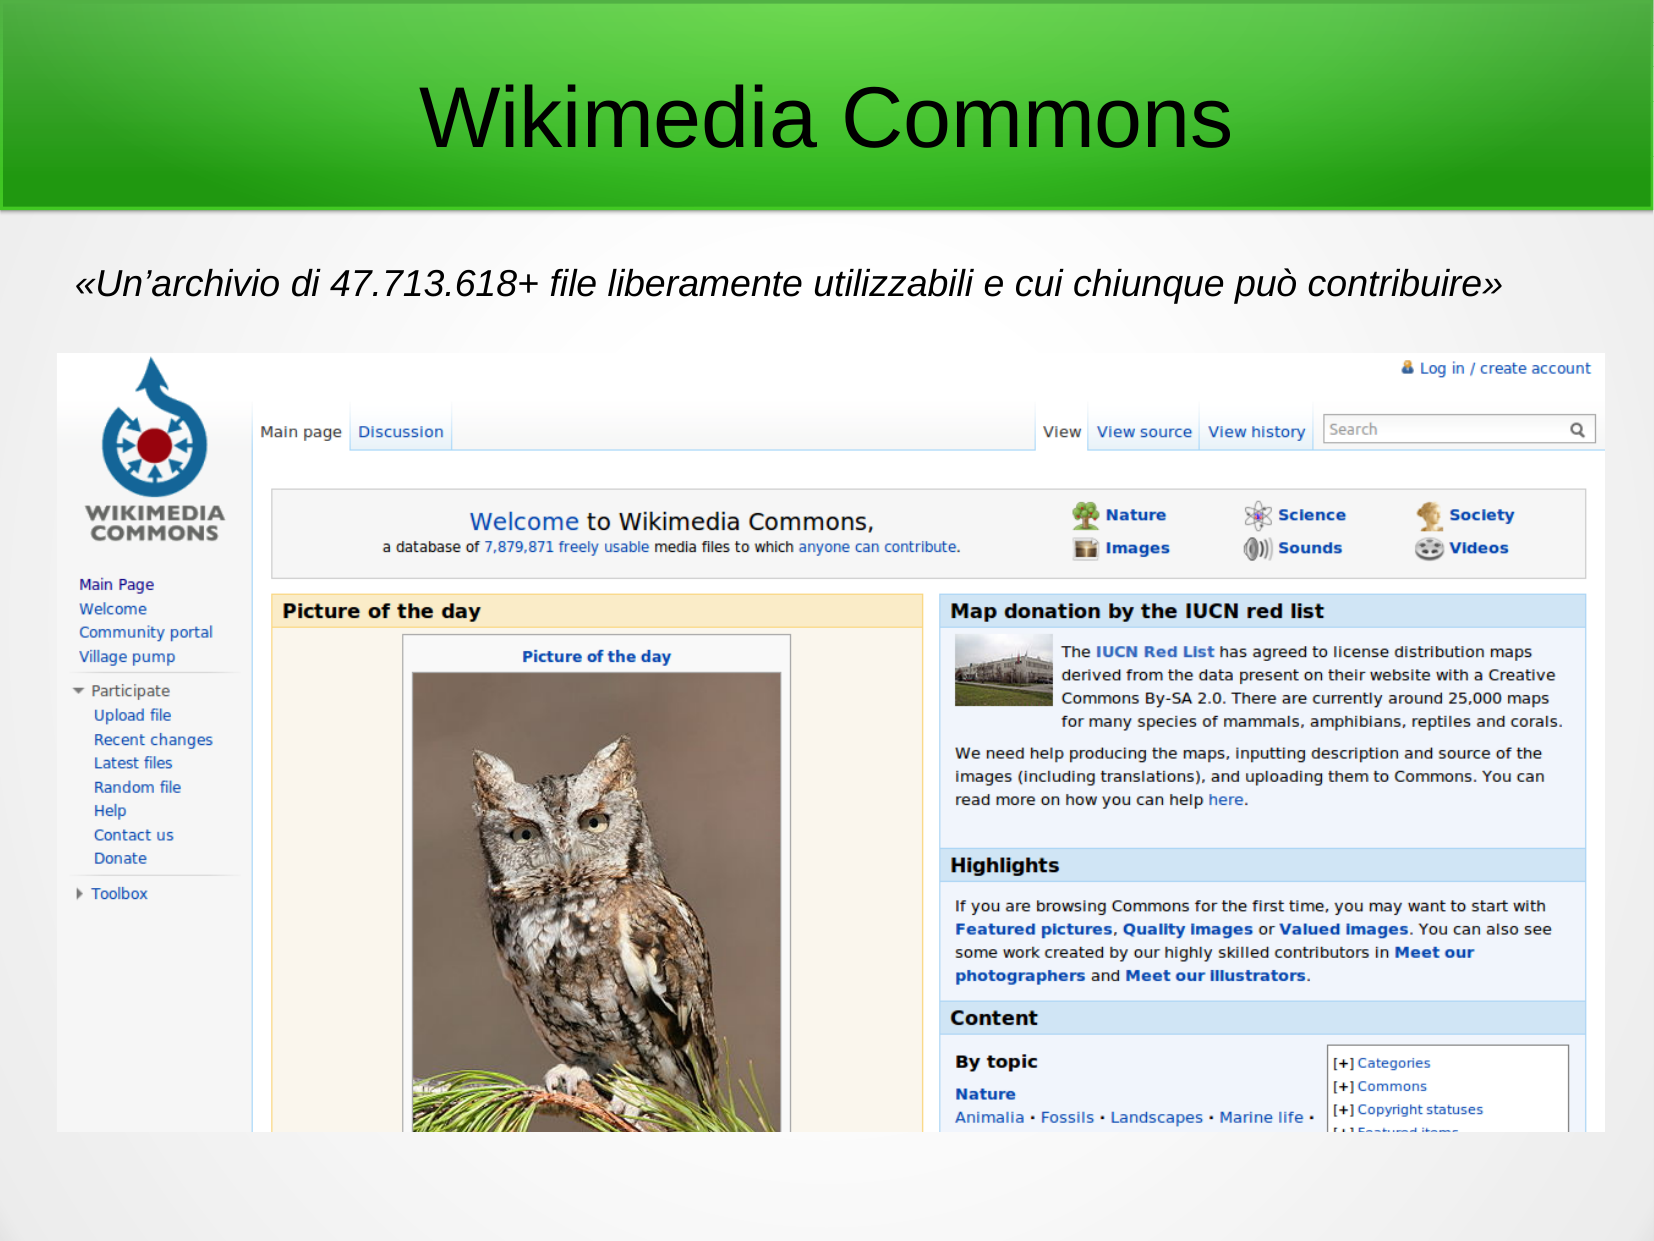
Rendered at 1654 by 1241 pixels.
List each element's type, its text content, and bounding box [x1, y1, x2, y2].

text_box «Un’archivio di 47.713.618+ file liberamente utilizzabili e cui chiunque può contribuire» [60, 255, 1606, 354]
title Wikimedia Commons [82, 47, 1571, 189]
picture [56, 353, 1606, 1132]
